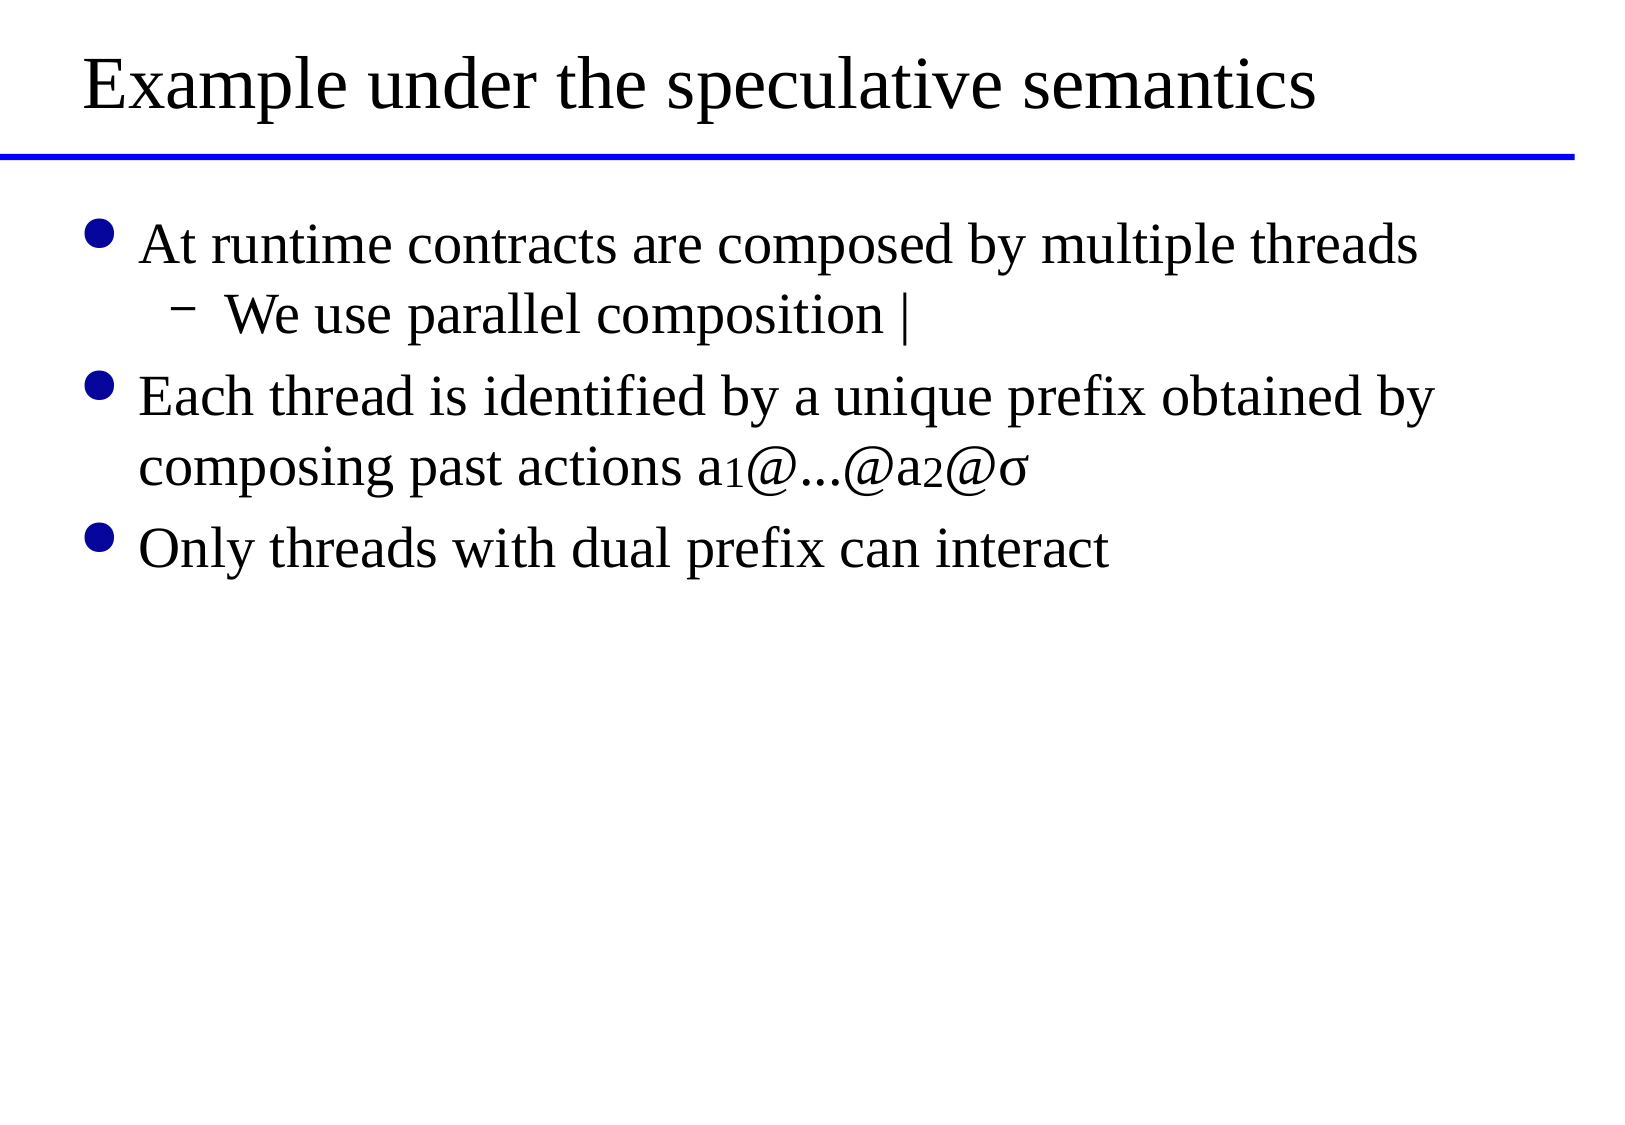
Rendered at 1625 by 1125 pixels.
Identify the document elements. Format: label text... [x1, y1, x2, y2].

title Example under the speculative semantics [67, 27, 1544, 131]
list At runtime contracts are composed by multiple threads We use parallel composition | Each thread is identified by a unique prefix obtained by composing past actions a1@...@a2@σ Only threads with dual prefix can interact [67, 198, 1478, 1061]
